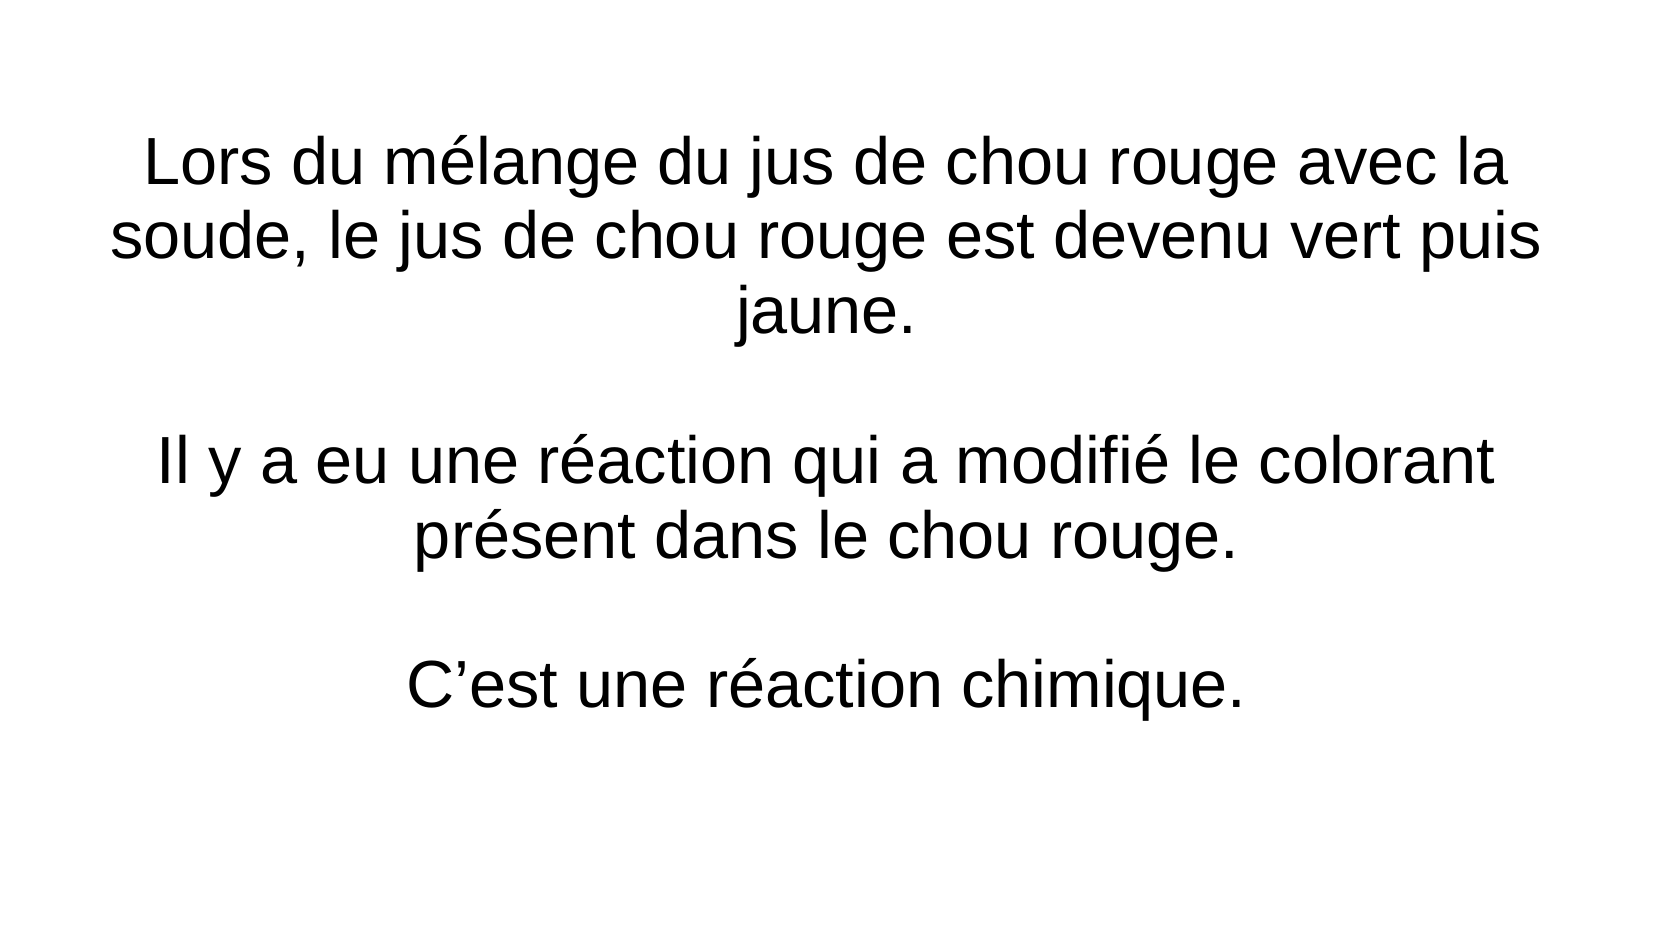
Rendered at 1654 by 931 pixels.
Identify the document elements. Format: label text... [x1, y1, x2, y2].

subtitle Lors du mélange du jus de chou rouge avec la soude, le jus de chou rouge est devenu vert puis jaune. Il y a eu une réaction qui a modifié le colorant présent dans le chou rouge. C’est une réaction chimique. [82, 88, 1571, 758]
